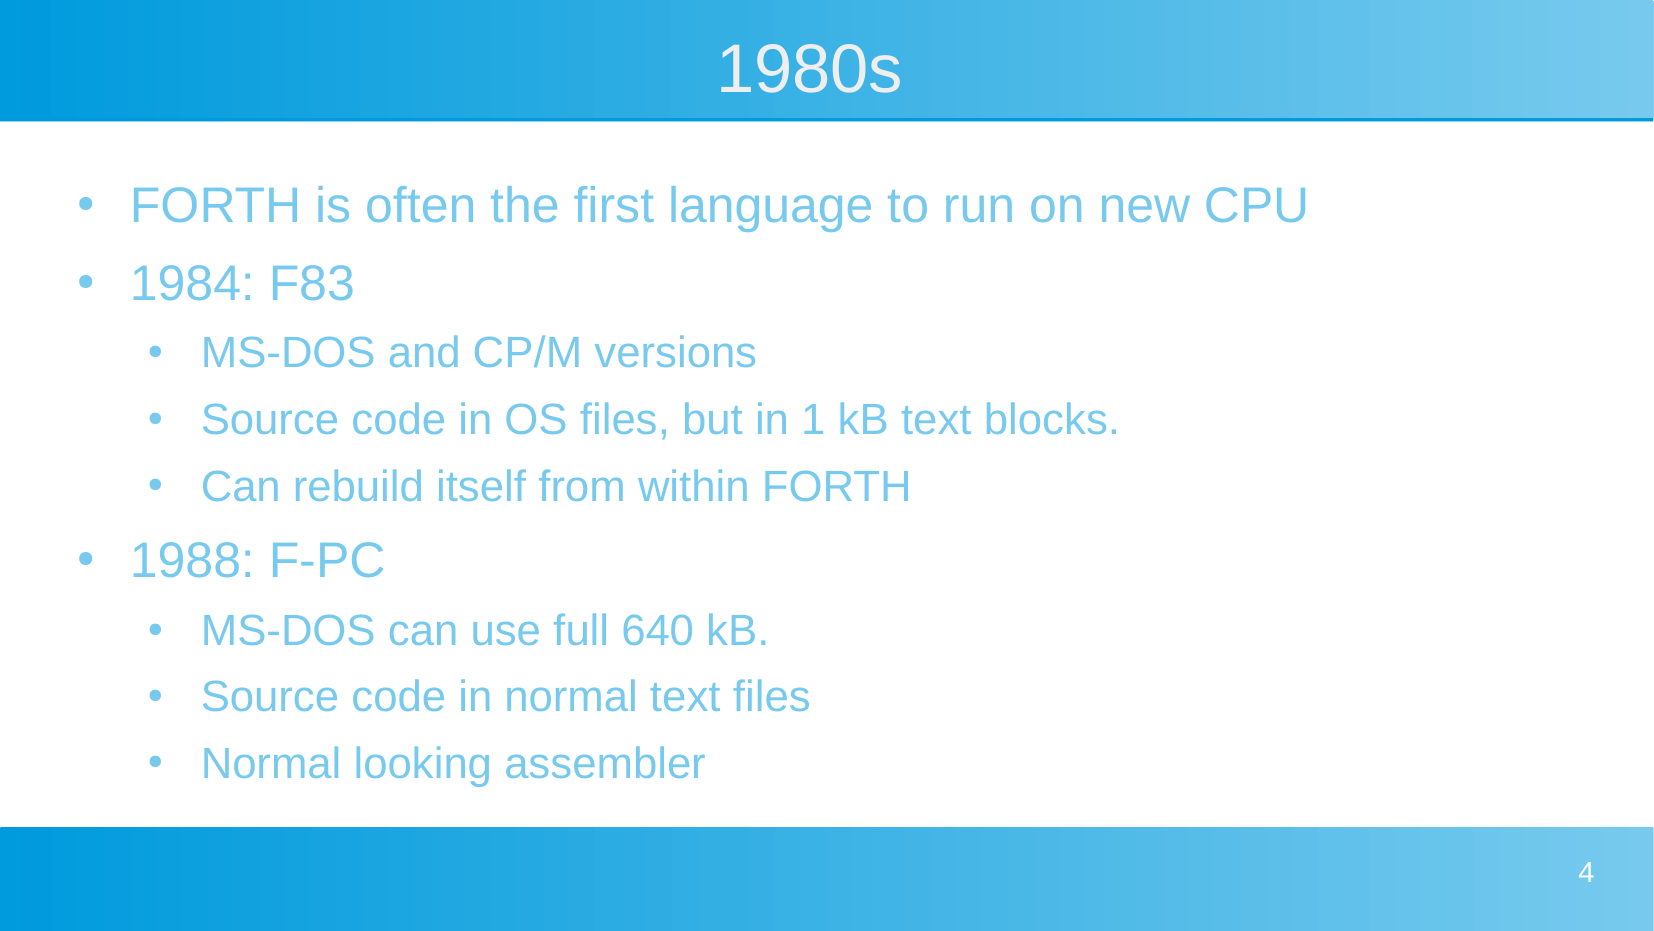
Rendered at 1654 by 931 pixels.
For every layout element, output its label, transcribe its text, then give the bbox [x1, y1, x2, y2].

list FORTH is often the first language to run on new CPU 1984: F83 MS-DOS and CP/M versions Source code in OS files, but in 1 kB text blocks. Can rebuild itself from within FORTH 1988: F-PC MS-DOS can use full 640 kB. Source code in normal text files Normal looking assembler [59, 177, 1595, 768]
title 1980s [59, 29, 1595, 108]
